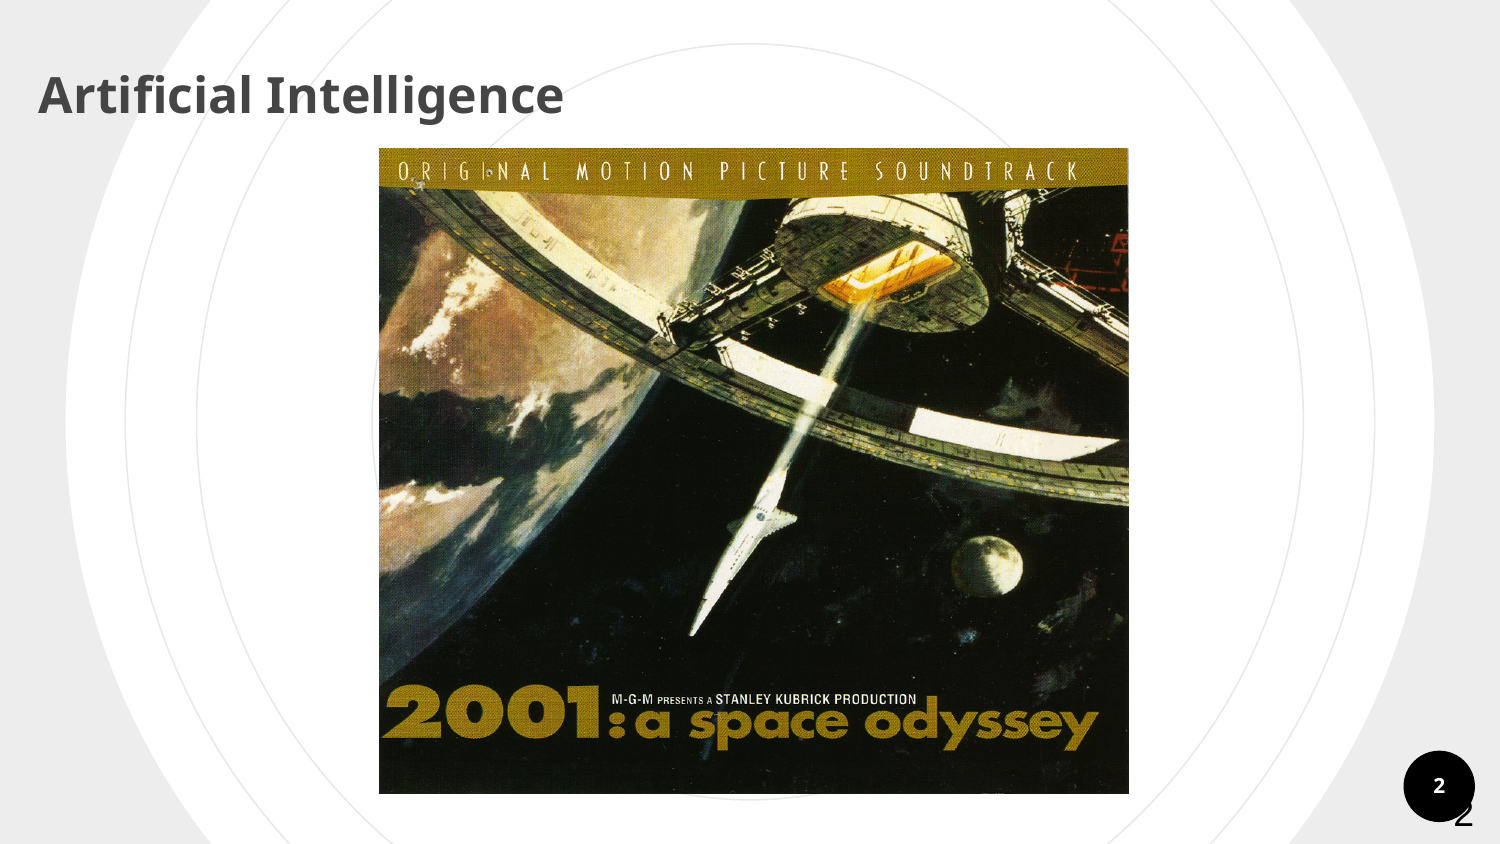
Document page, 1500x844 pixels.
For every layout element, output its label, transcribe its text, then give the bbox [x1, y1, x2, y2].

slide_number 1 [1403, 750, 1475, 823]
text_box Artificial Intelligence [38, 39, 1461, 149]
picture [379, 148, 1129, 794]
